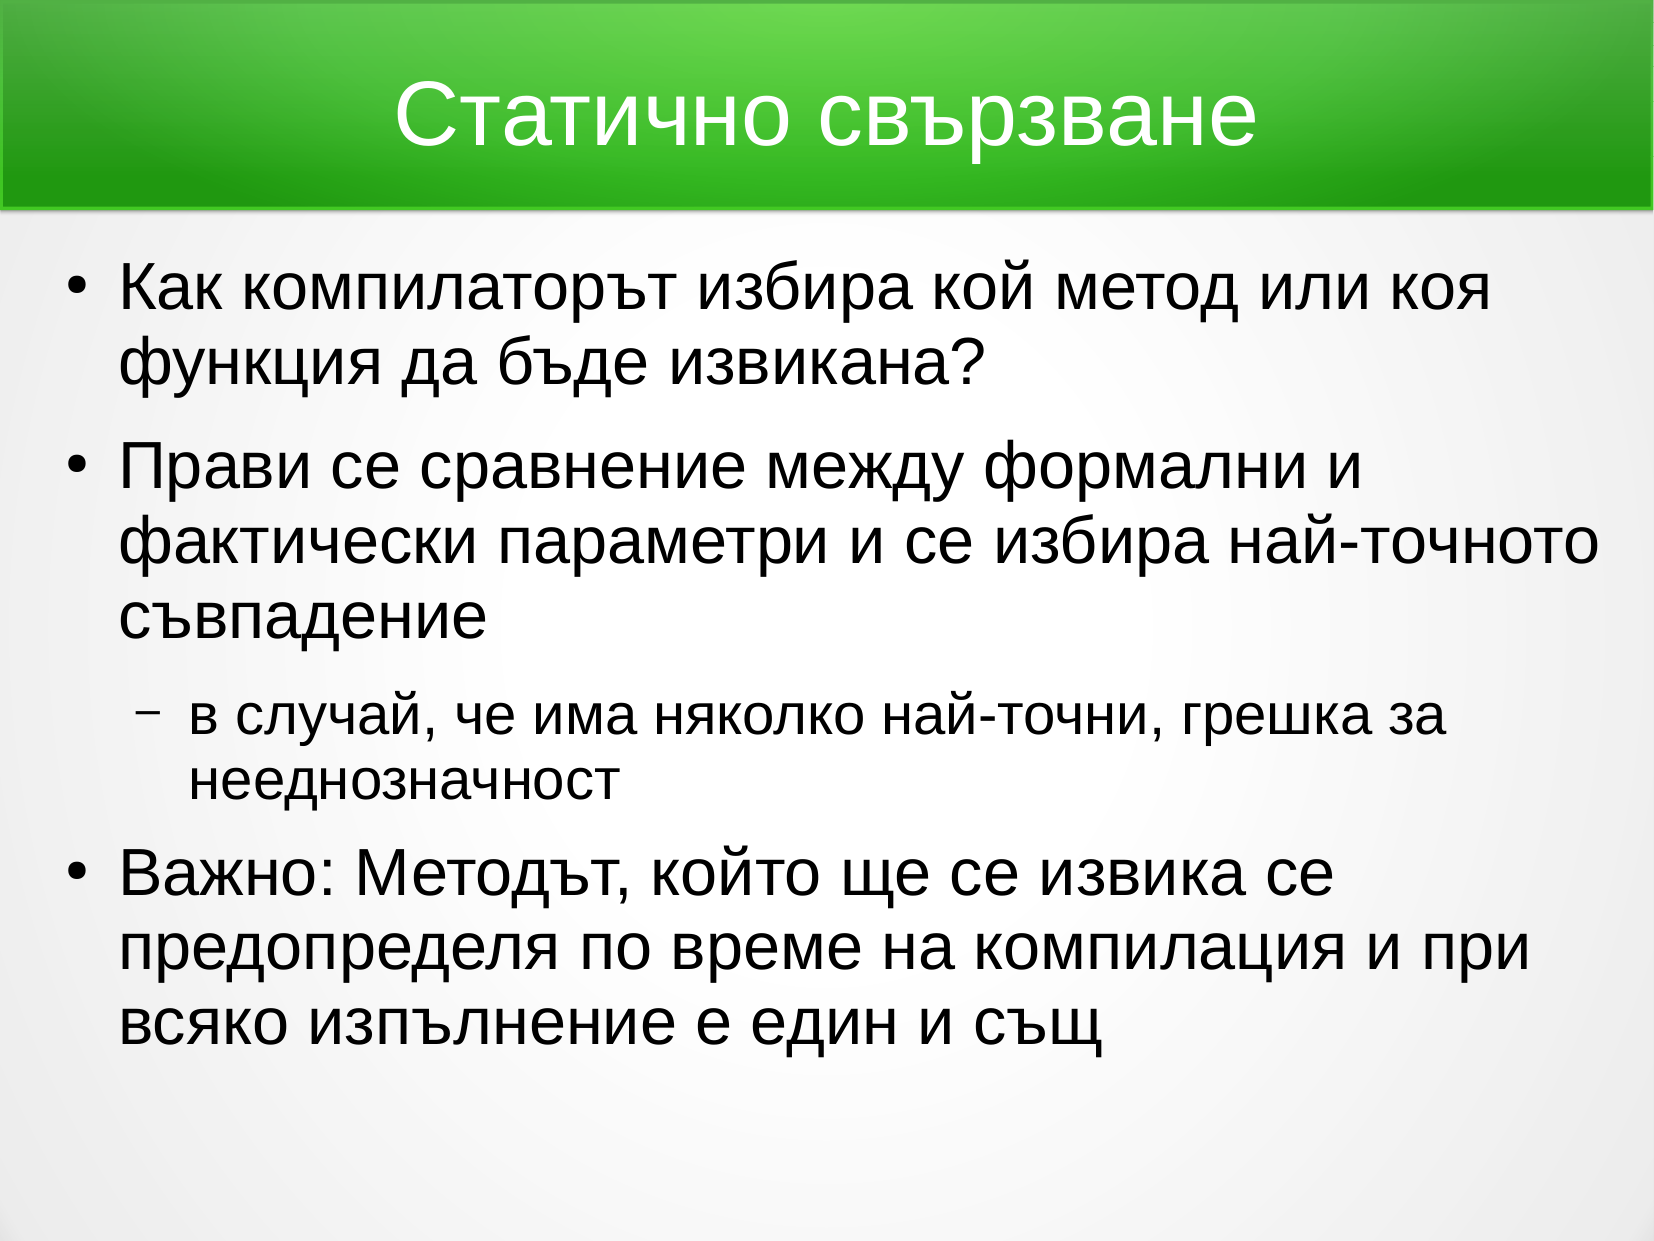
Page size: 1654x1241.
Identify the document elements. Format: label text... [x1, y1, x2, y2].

list Как компилаторът избира кой метод или коя функция да бъде извикана? Прави се сравнение между формални и фактически параметри и се избира най-точното съвпадение в случай, че има няколко най-точни, грешка за нееднозначност Важно: Методът, който ще се извика се предопределя по време на компилация и при всяко изпълнение е един и същ [47, 249, 1619, 1217]
title Статично свързване [82, 49, 1571, 179]
